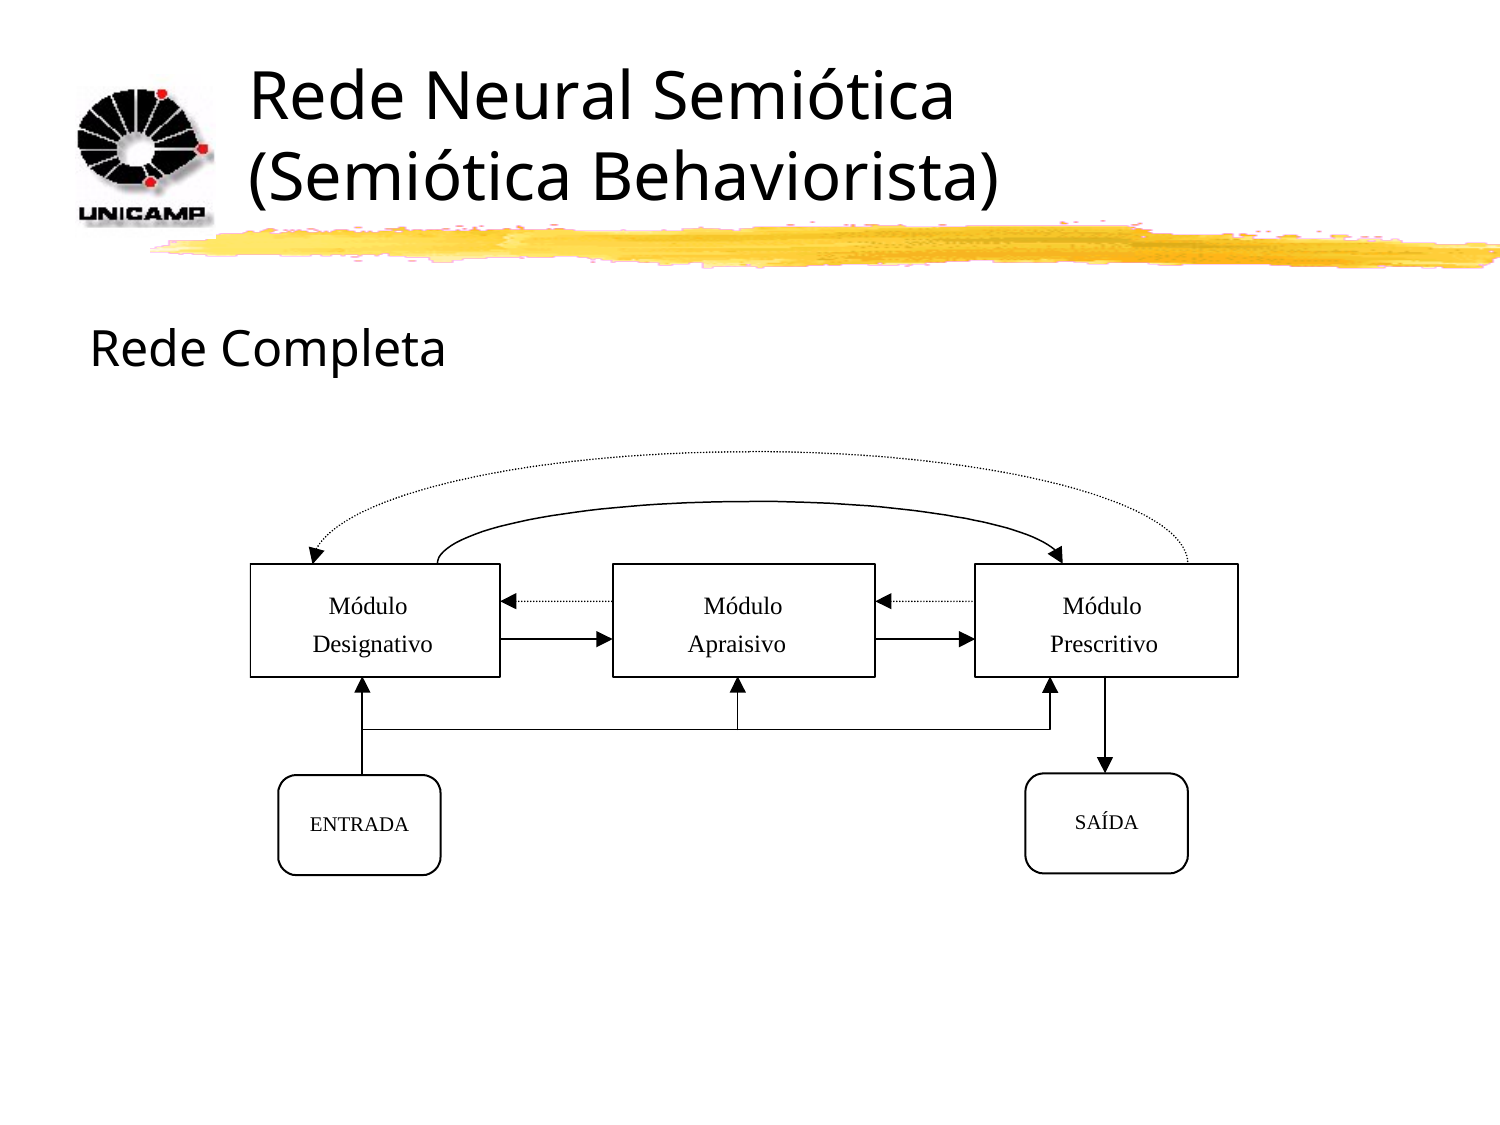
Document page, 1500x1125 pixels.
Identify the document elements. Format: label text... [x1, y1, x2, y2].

list Rede Completa [74, 309, 1417, 994]
title Rede Neural Semiótica (Semiótica Behaviorista) [233, 37, 1434, 225]
picture [75, 74, 1500, 279]
chart [249, 450, 1240, 877]
